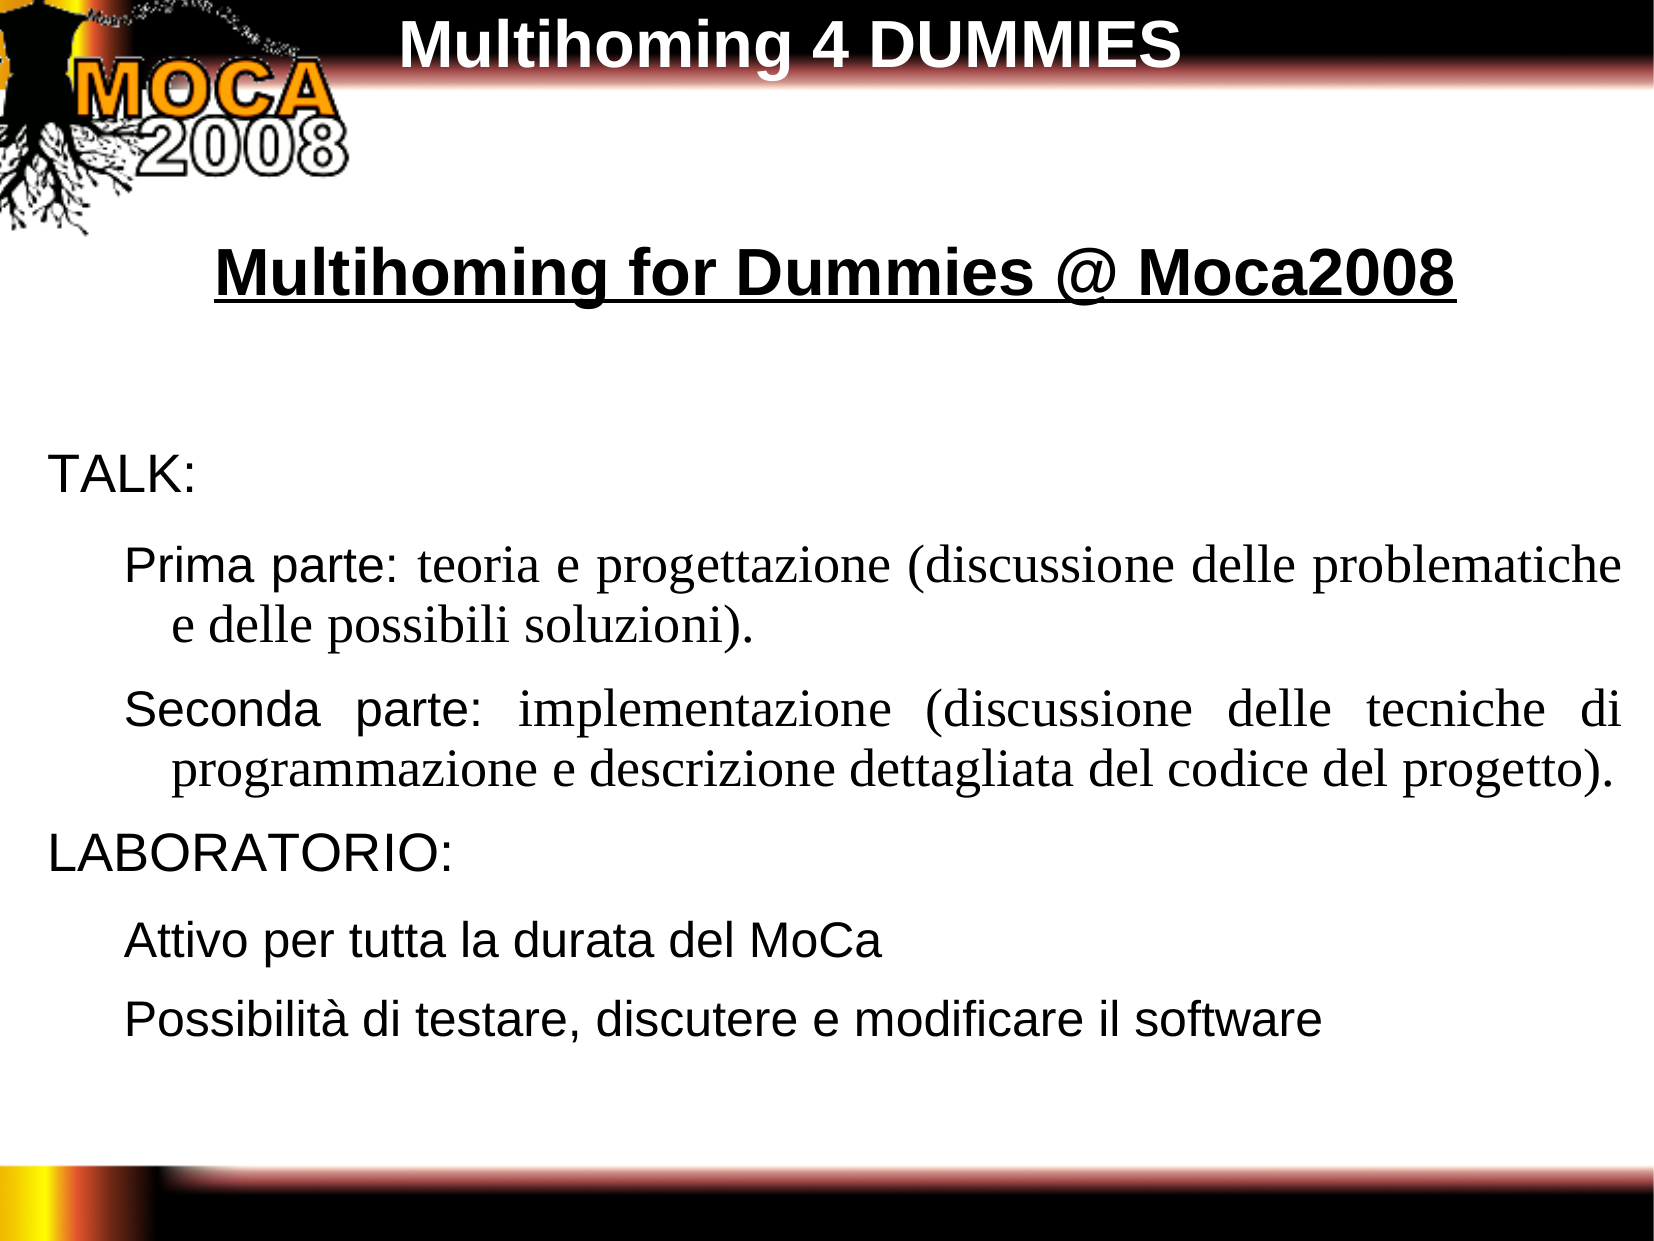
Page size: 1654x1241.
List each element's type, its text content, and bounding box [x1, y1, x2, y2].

list Multihoming for Dummies @ Moca2008 TALK: Prima parte: teoria e progettazione (discussione delle problematiche e delle possibili soluzioni). Seconda parte: implementazione (discussione delle tecniche di programmazione e descrizione dettagliata del codice del progetto). LABORATORIO: Attivo per tutta la durata del MoCa Possibilità di testare, discutere e modificare il software [29, 147, 1625, 1093]
picture [0, 0, 1654, 1241]
title Multihoming 4 DUMMIES [324, 0, 1654, 89]
